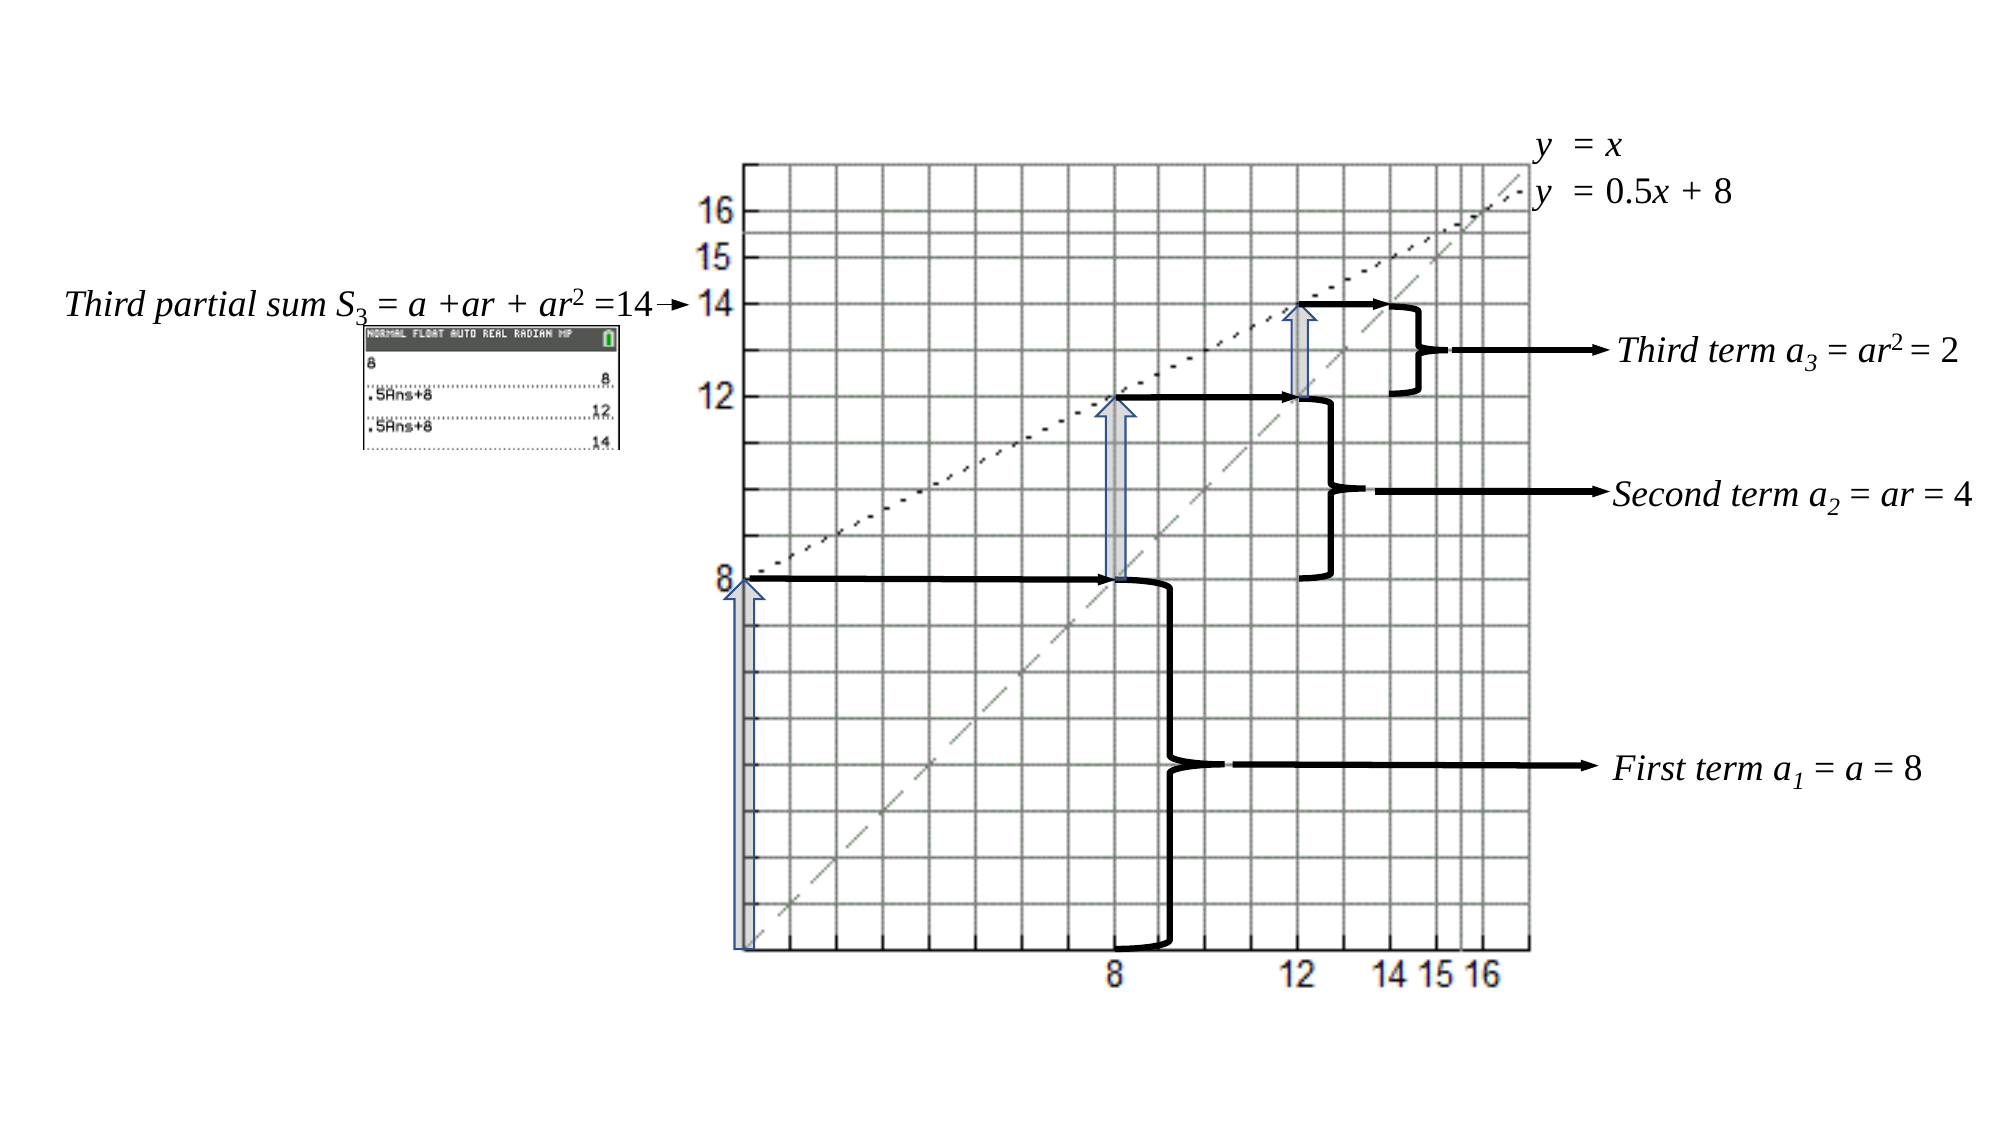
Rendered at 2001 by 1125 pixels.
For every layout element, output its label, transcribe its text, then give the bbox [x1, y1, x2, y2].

picture [645, 66, 1627, 1048]
picture [363, 332, 620, 450]
text_box y = x [1510, 111, 2000, 172]
text_box [724, 579, 764, 950]
text_box First term a1 = a = 8 [1597, 735, 2000, 796]
text_box [1096, 397, 1136, 580]
text_box Second term a2 = ar = 4 [1597, 461, 2000, 522]
text_box [1283, 305, 1316, 398]
text_box y = 0.5x + 8 [1510, 172, 2000, 219]
text_box Third partial sum S3 = a +ar + ar2 =14 [48, 271, 690, 332]
text_box Third term a3 = ar2 = 2 [1601, 317, 2000, 378]
